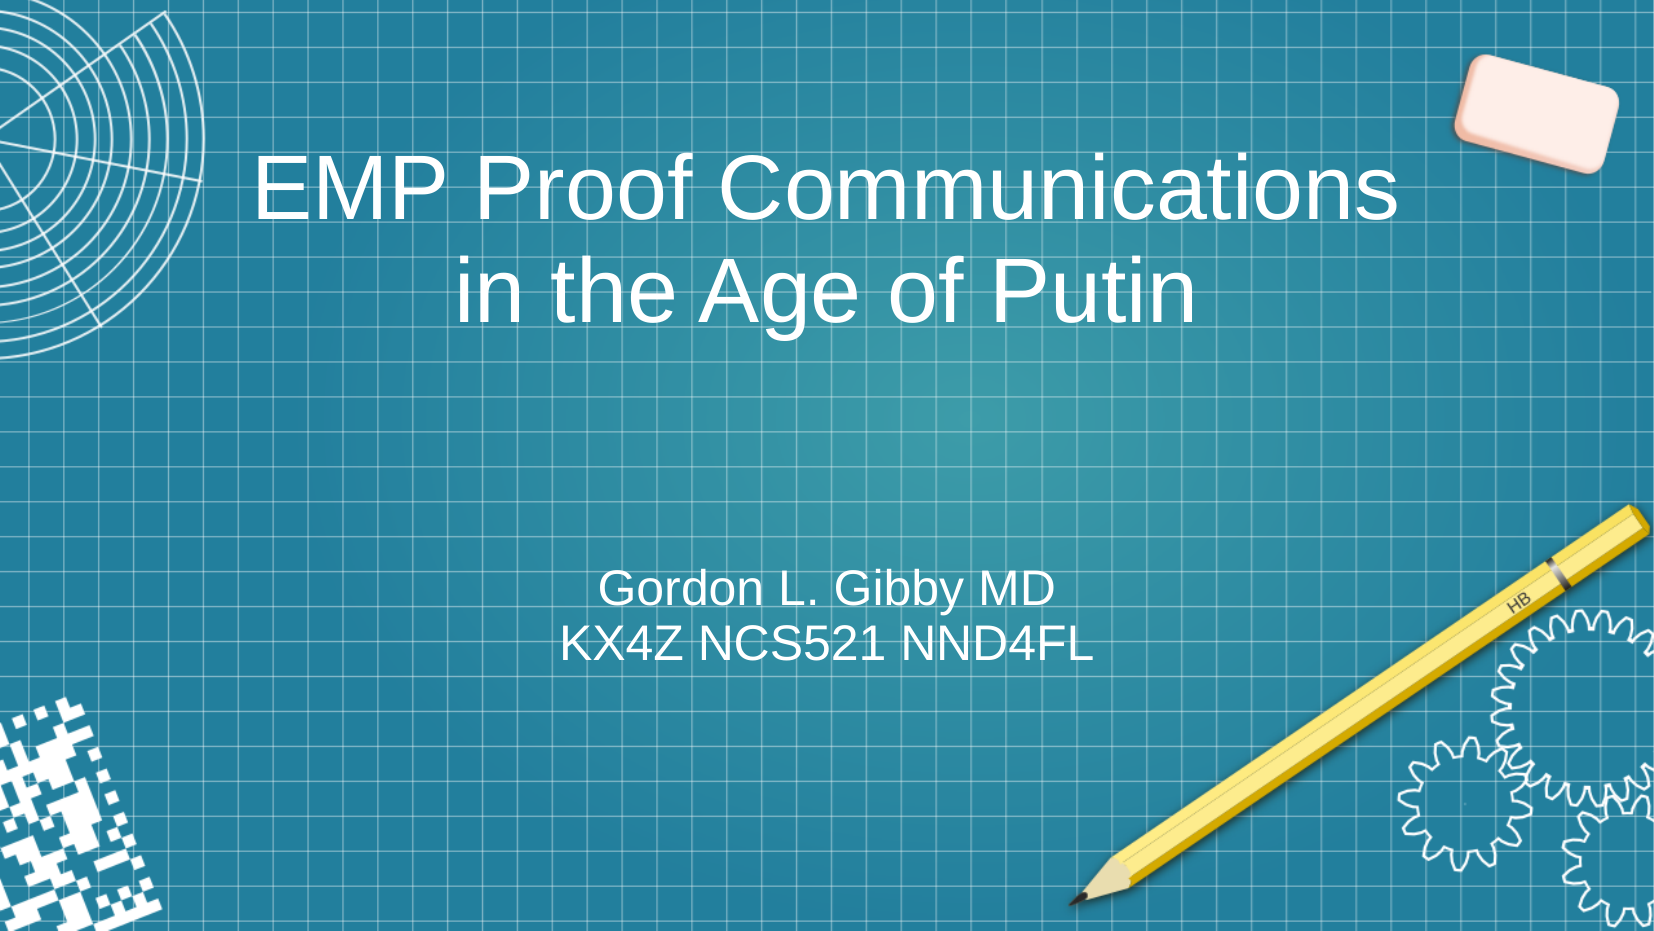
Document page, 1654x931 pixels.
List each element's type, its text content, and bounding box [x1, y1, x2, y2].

picture [0, 0, 1654, 931]
title EMP Proof Communications in the Age of Putin [82, 132, 1571, 346]
subtitle Gordon L. Gibby MD KX4Z NCS521 NND4FL [82, 389, 1571, 842]
